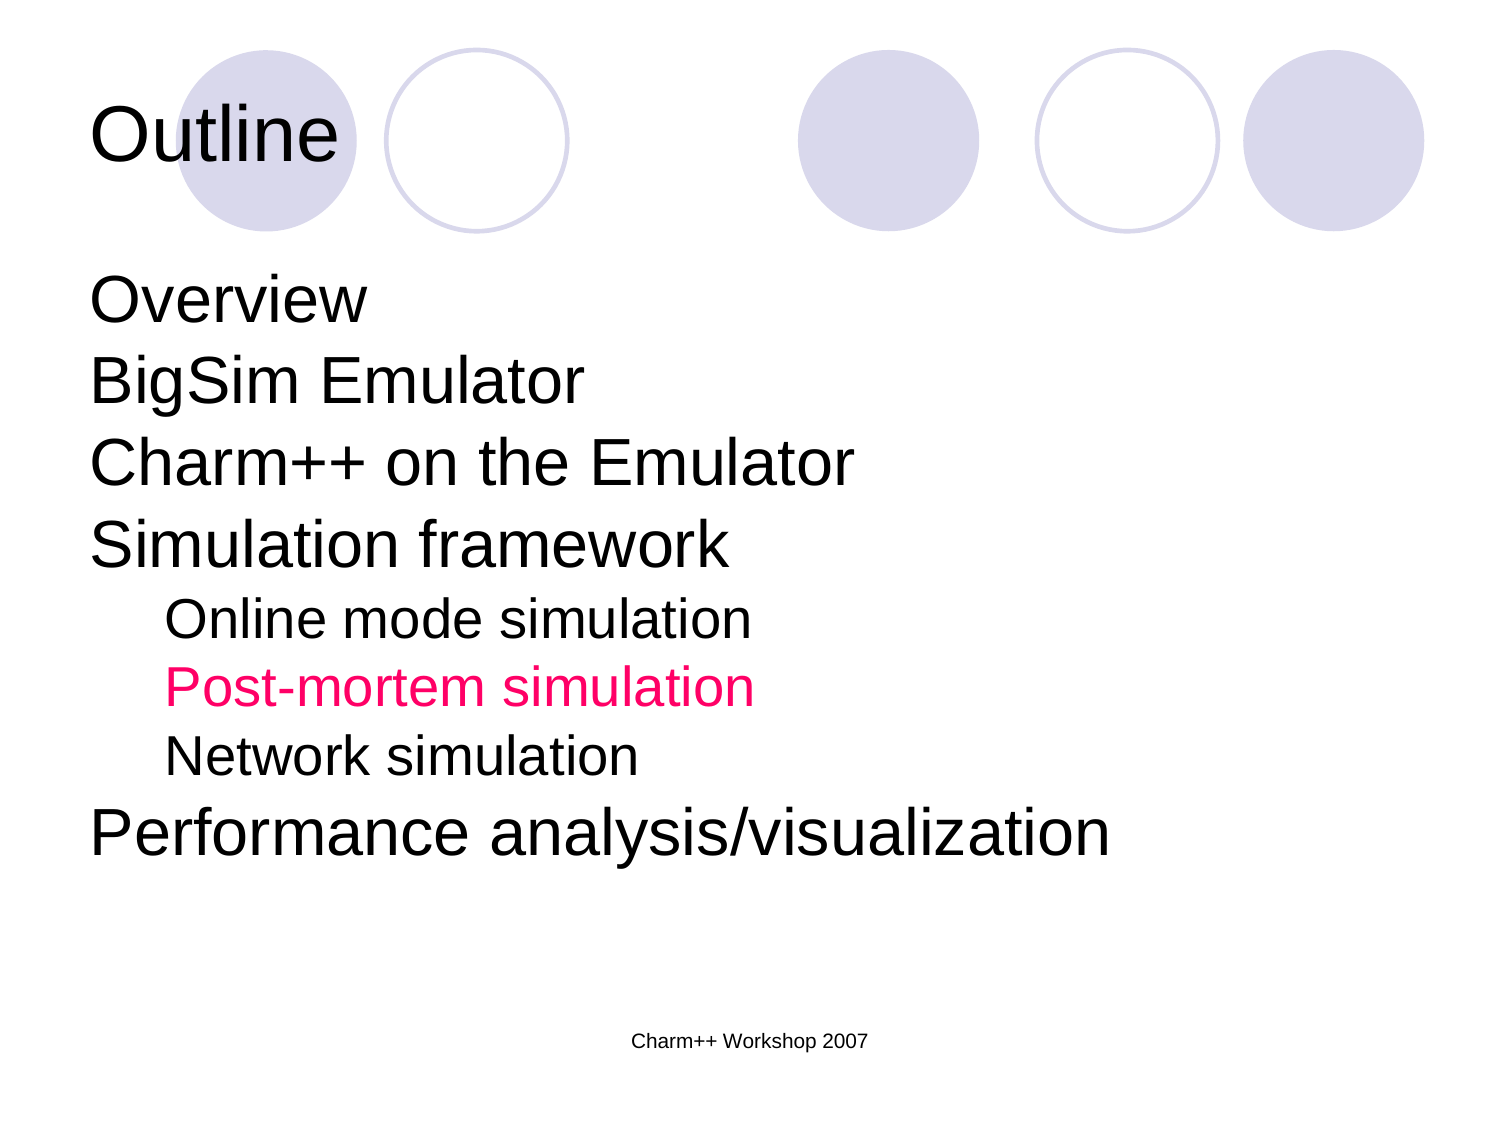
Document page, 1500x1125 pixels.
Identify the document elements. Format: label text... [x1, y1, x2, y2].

title Outline [75, 45, 1426, 233]
list Overview BigSim Emulator Charm++ on the Emulator Simulation framework Online mode simulation Post-mortem simulation Network simulation Performance analysis/visualization [75, 262, 1426, 1006]
